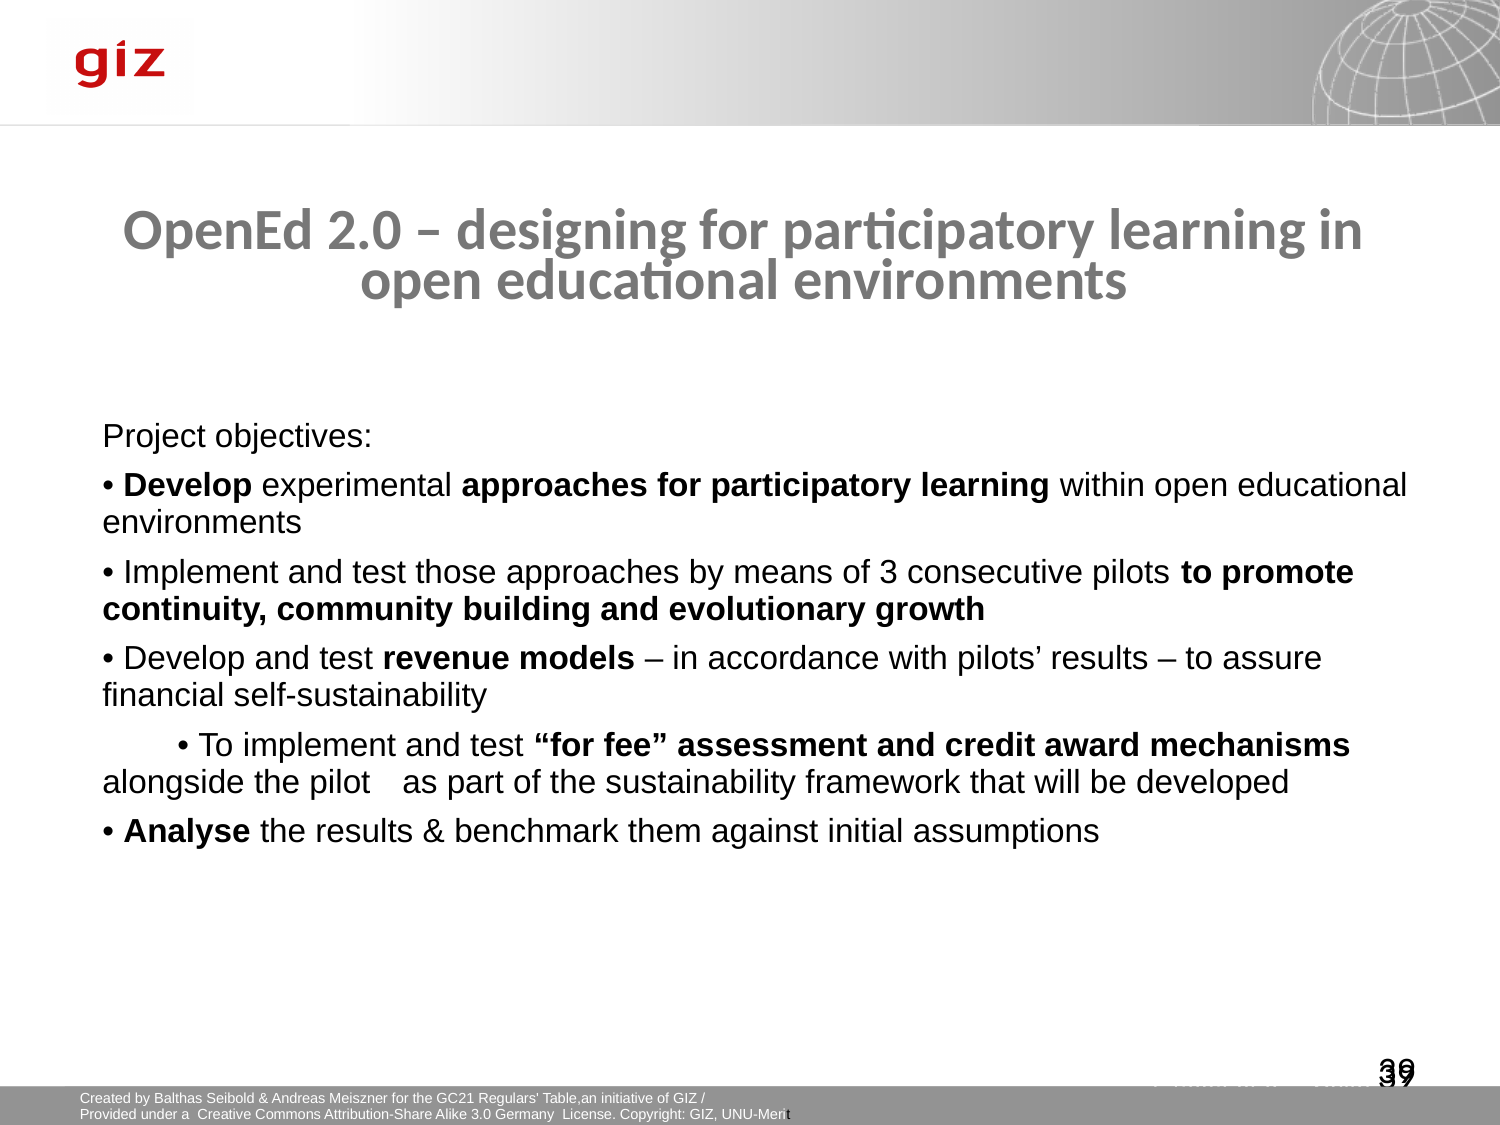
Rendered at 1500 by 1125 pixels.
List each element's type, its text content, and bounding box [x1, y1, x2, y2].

text_box Project objectives: • Develop experimental approaches for participatory learning within open educational environments • Implement and test those approaches by means of 3 consecutive pilots to promote continuity, community building and evolutionary growth • Develop and test revenue models – in accordance with pilots’ results – to assure financial self-sustainability • To implement and test “for fee” assessment and credit award mechanisms alongside the pilot as part of the sustainability framework that will be developed • Analyse the results & benchmark them against initial assumptions [87, 359, 1435, 858]
text_box OpenEd 2.0 – designing for participatory learning in open educational environments [53, 195, 1436, 303]
